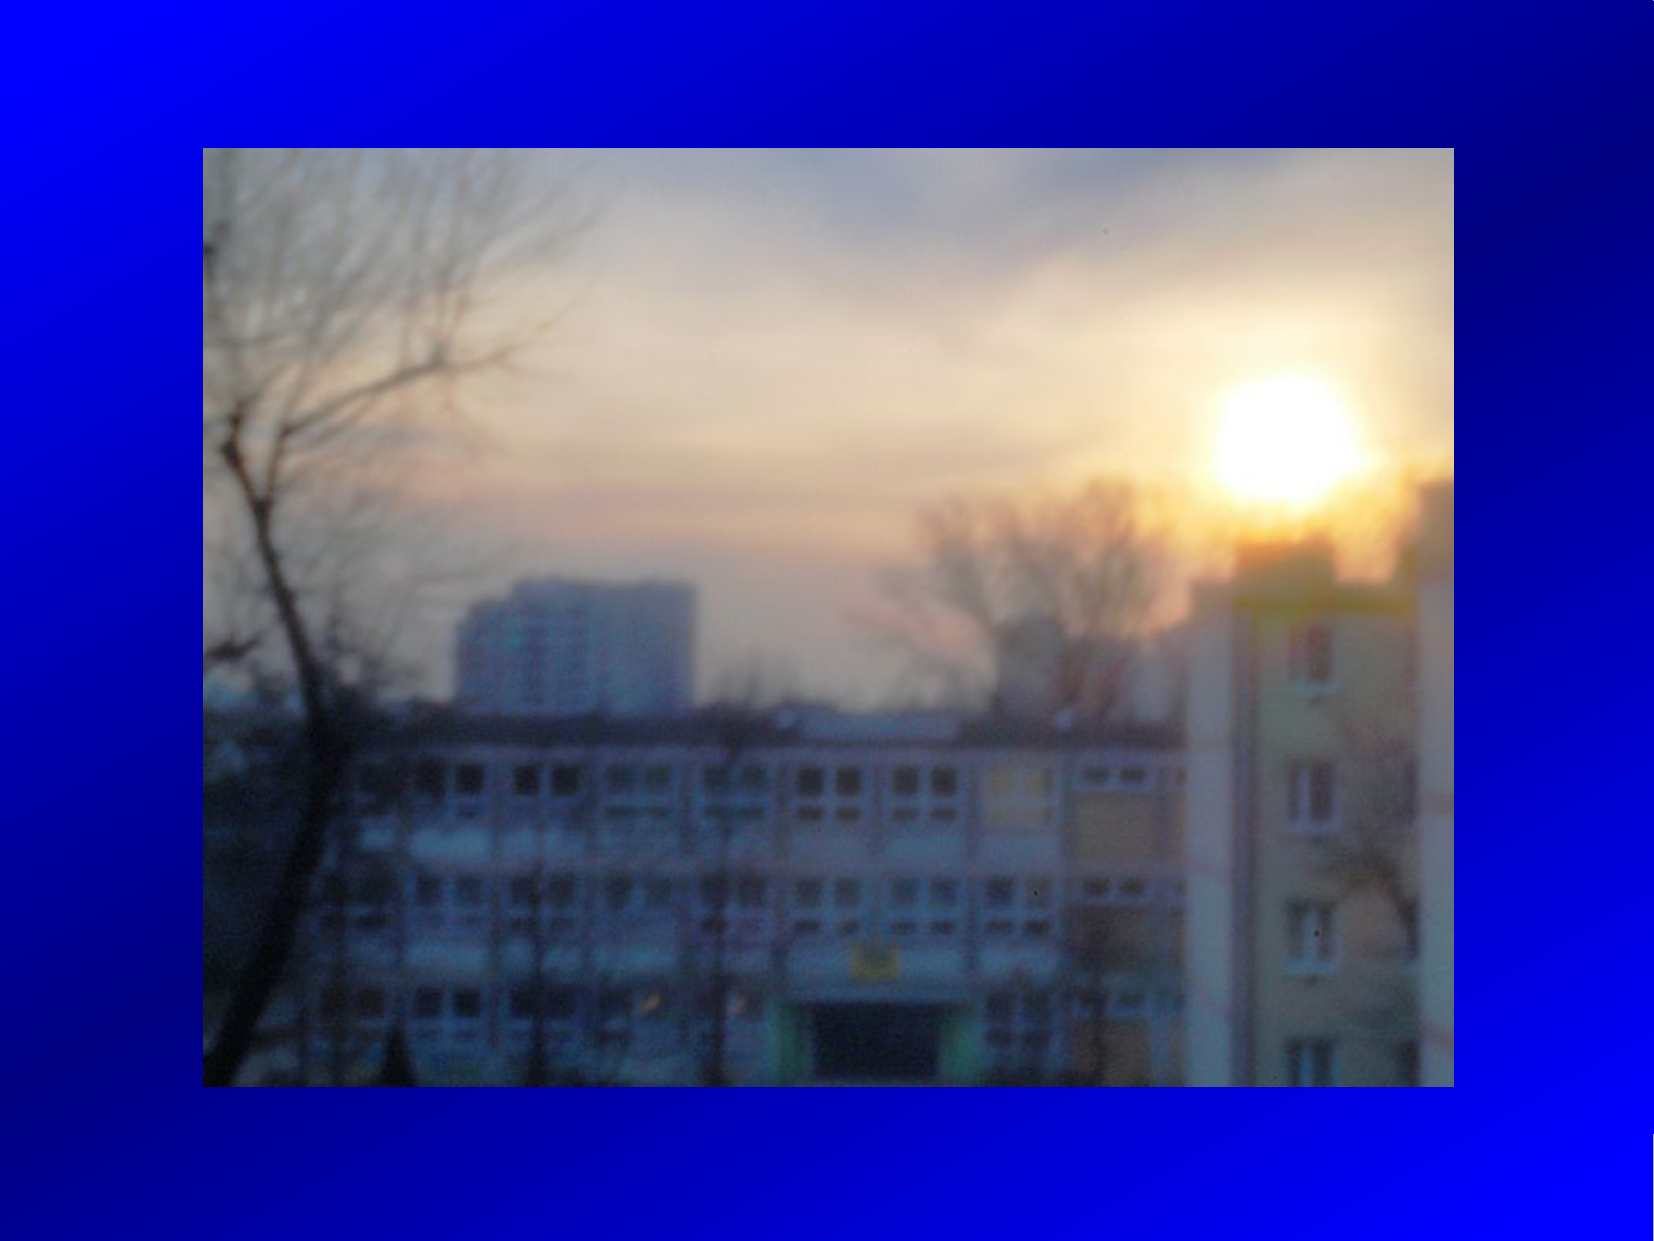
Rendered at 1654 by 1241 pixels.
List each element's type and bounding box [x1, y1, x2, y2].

picture [203, 148, 1454, 1087]
